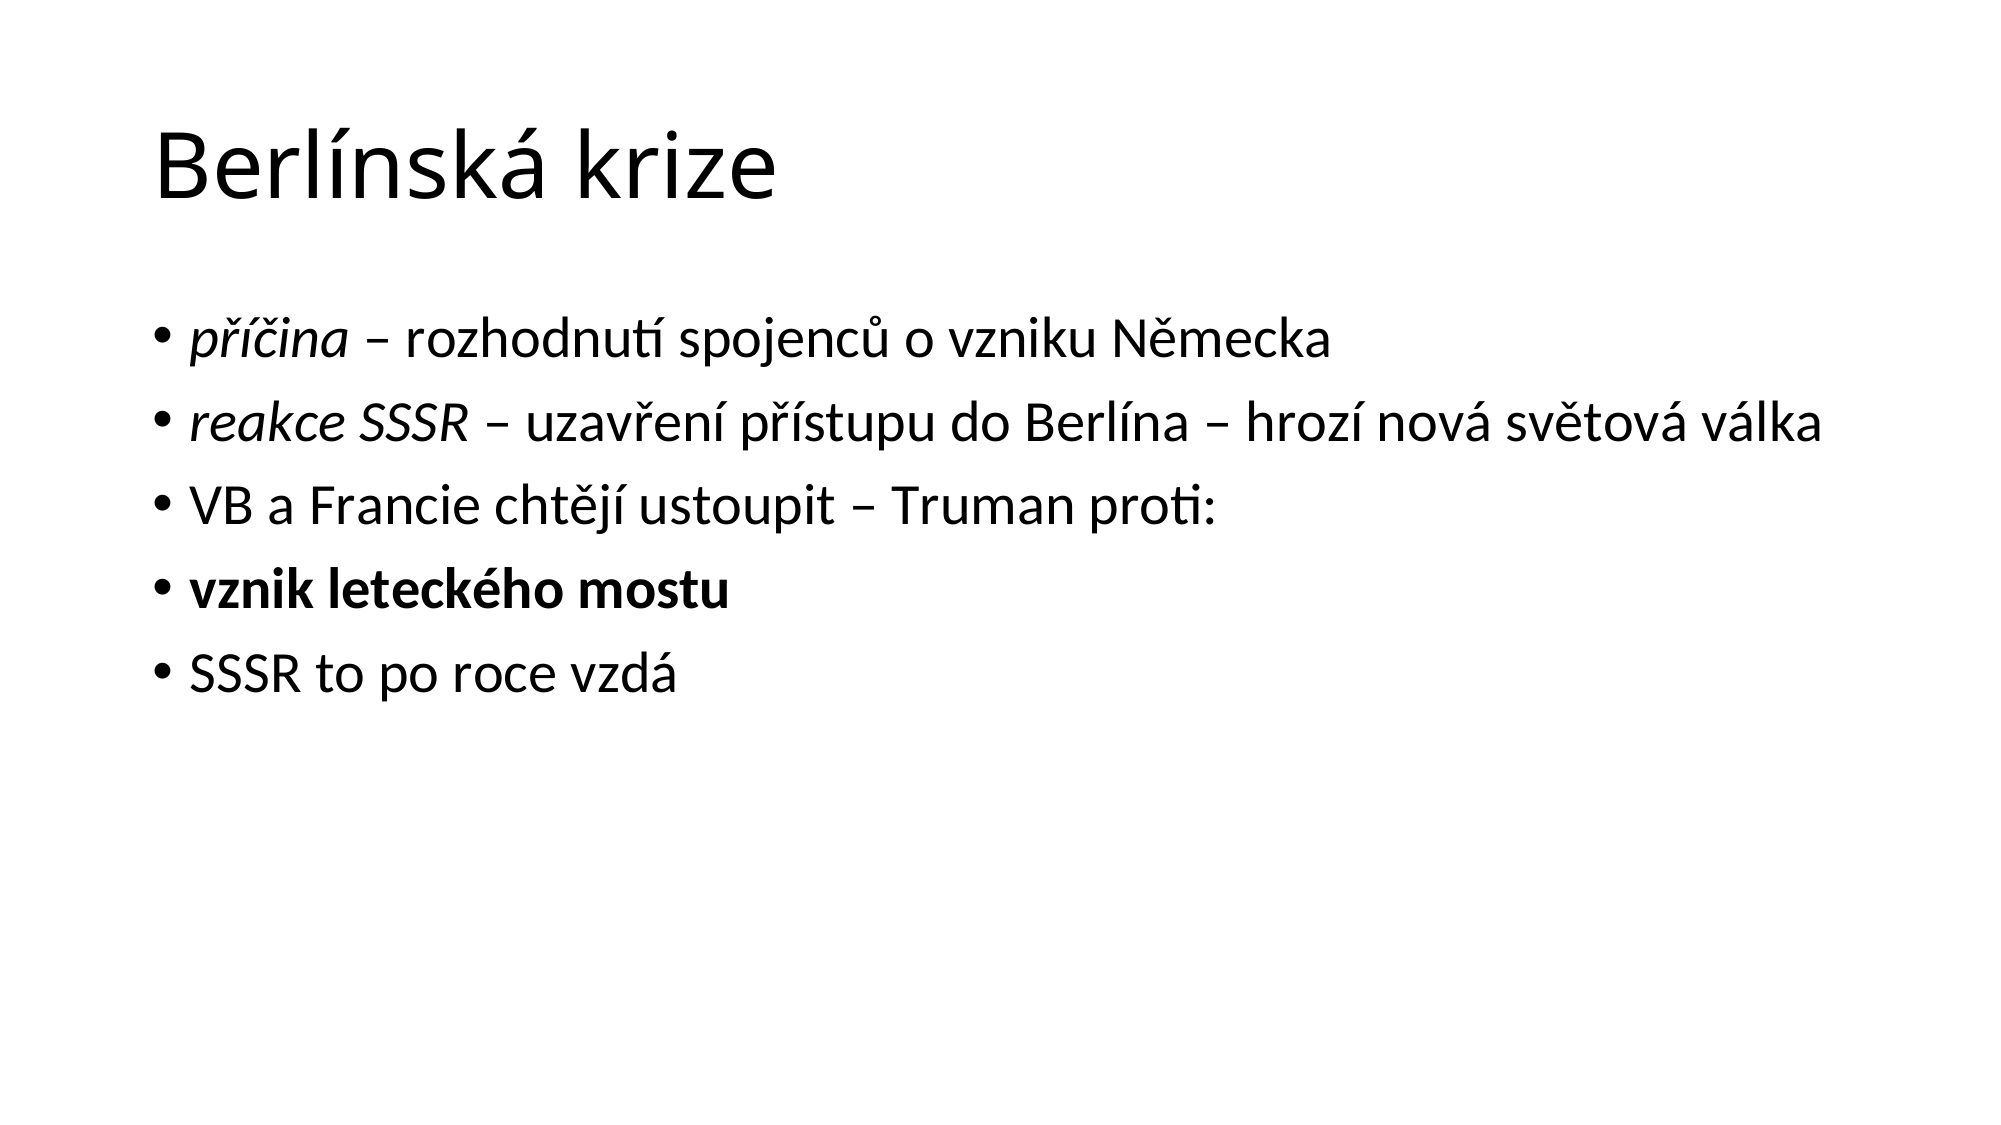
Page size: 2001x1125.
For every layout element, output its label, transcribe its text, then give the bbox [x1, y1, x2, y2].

title Berlínská krize [137, 59, 1863, 278]
list příčina – rozhodnutí spojenců o vzniku Německa reakce SSSR – uzavření přístupu do Berlína – hrozí nová světová válka VB a Francie chtějí ustoupit – Truman proti: vznik leteckého mostu SSSR to po roce vzdá [137, 299, 1863, 1014]
